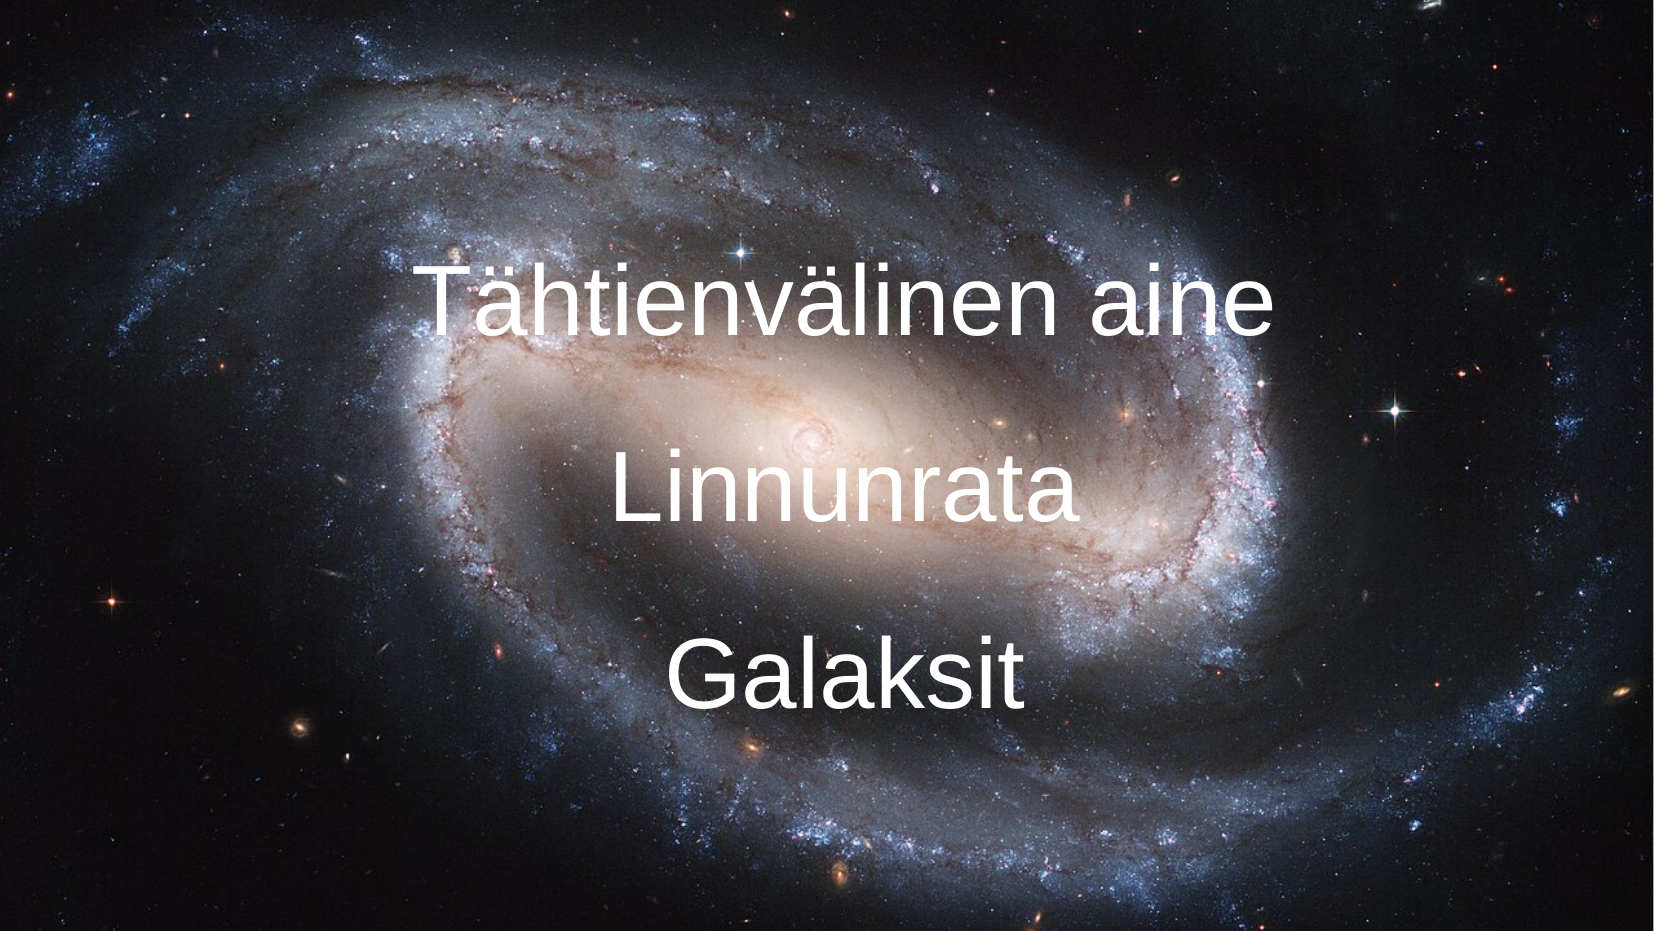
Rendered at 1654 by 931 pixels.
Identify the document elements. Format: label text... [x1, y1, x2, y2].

picture [0, 0, 1654, 931]
subtitle Tähtienvälinen aine Linnunrata Galaksit [82, 217, 1571, 758]
